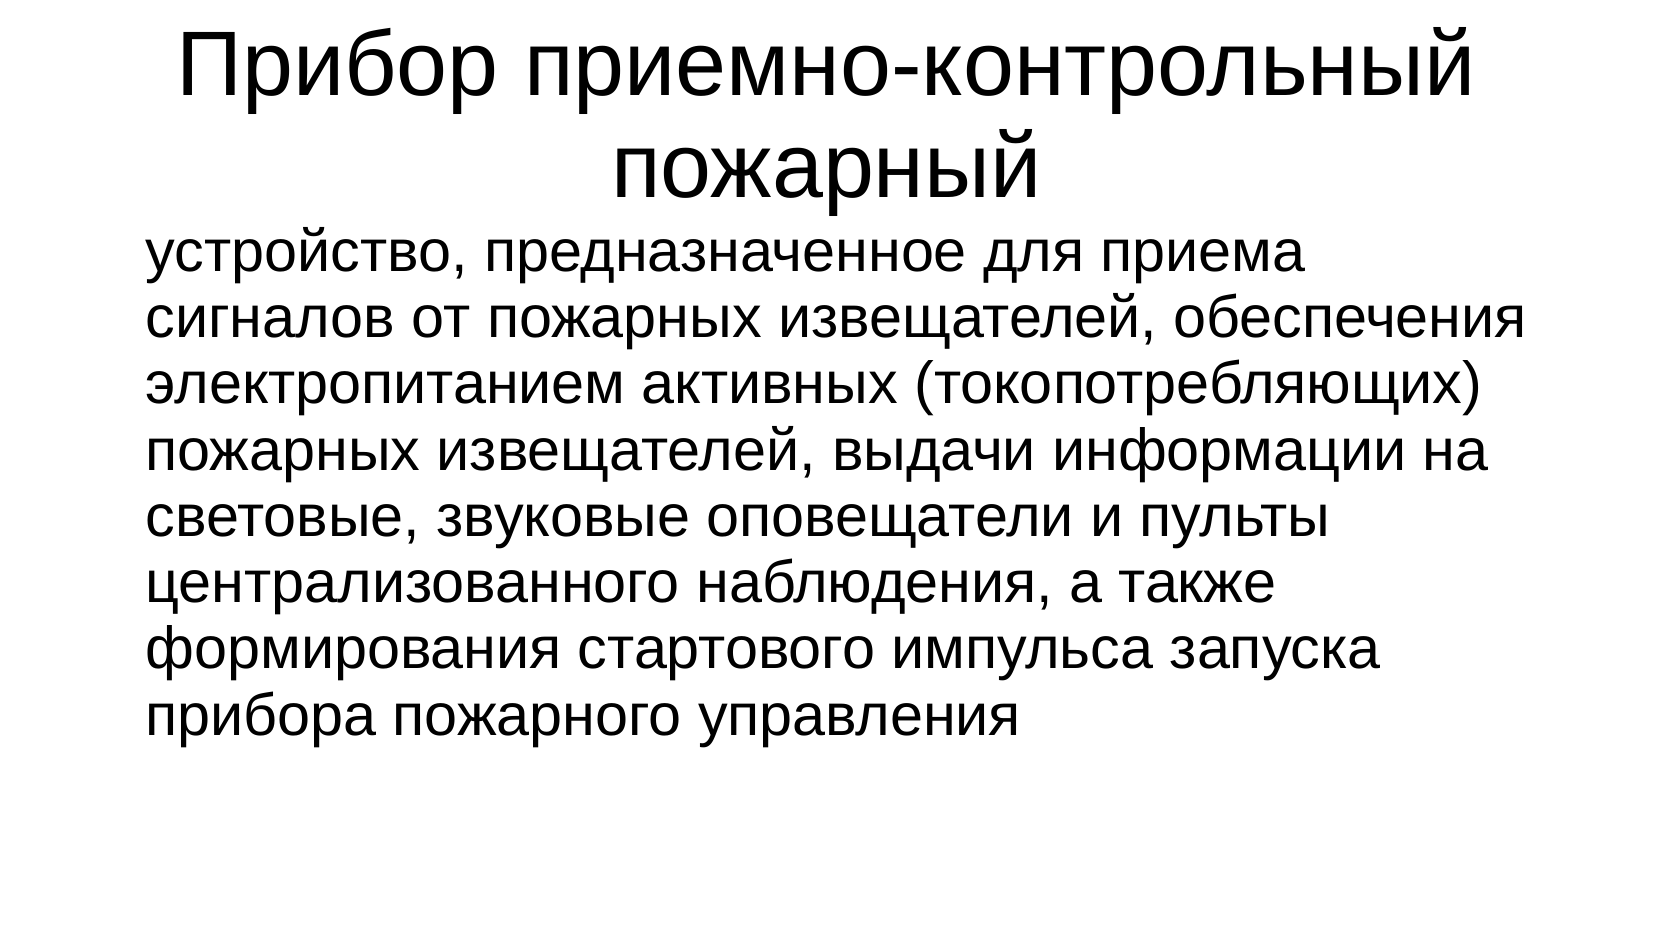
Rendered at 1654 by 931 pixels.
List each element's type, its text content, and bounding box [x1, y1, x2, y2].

list устройство, предназначенное для приема сигналов от пожарных извещателей, обеспечения электропитанием активных (токопотребляющих) пожарных извещателей, выдачи информации на световые, звуковые оповещатели и пульты централизованного наблюдения, а также формирования стартового импульса запуска прибора пожарного управления [82, 217, 1571, 758]
title Прибор приемно-контрольный пожарный [82, 12, 1571, 217]
